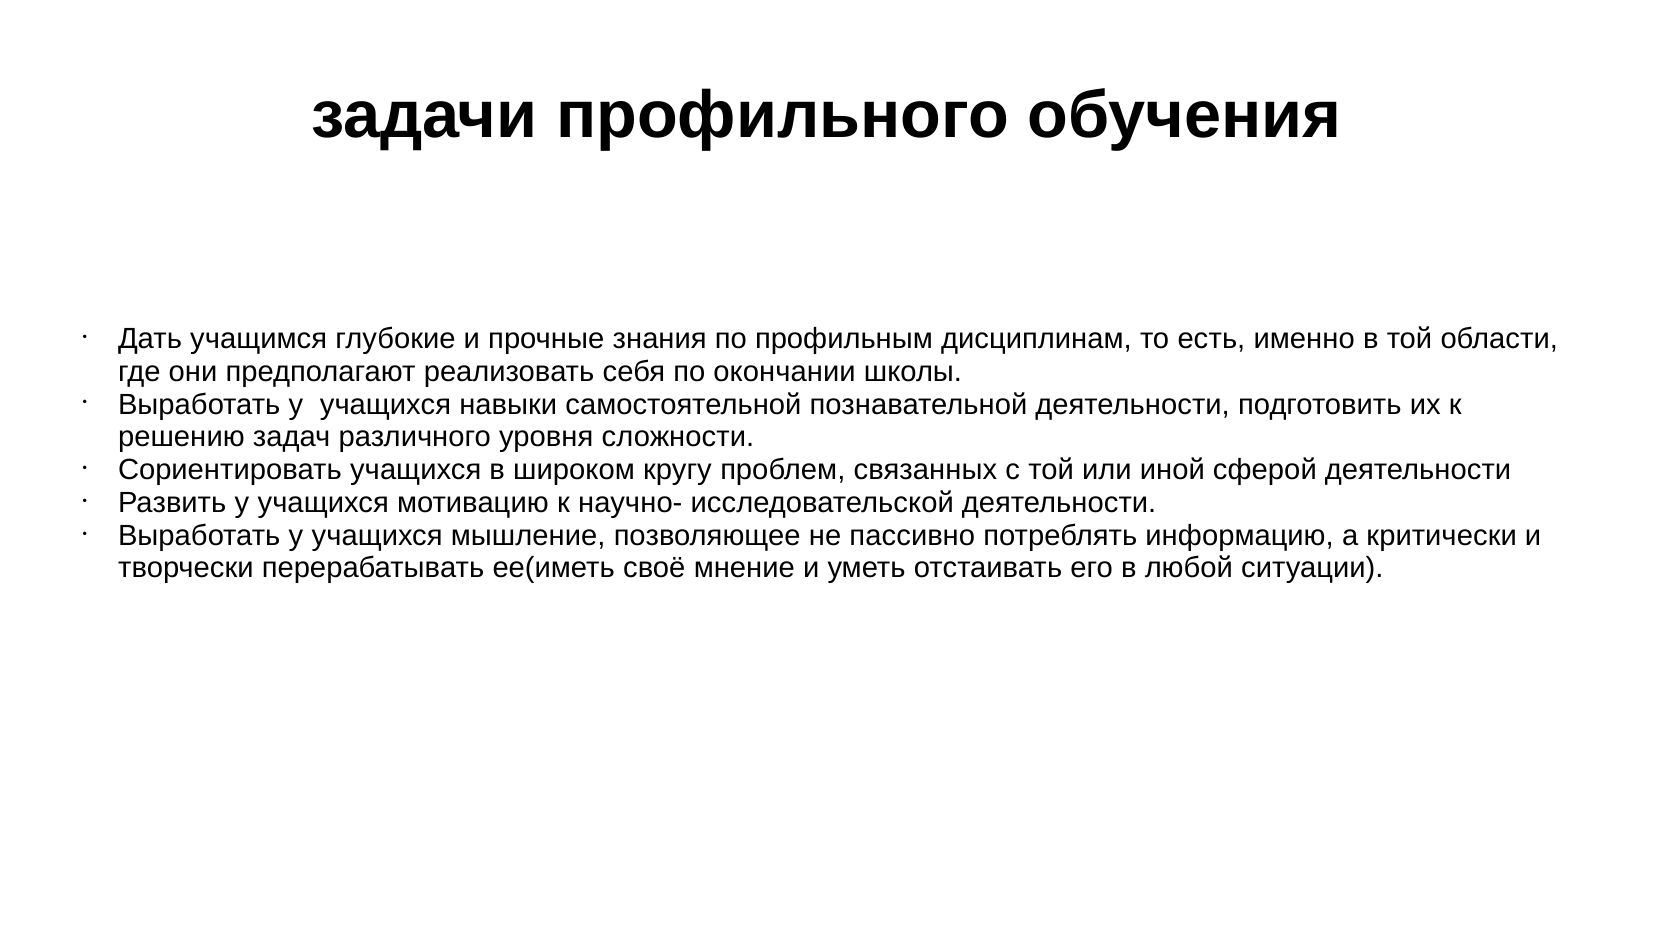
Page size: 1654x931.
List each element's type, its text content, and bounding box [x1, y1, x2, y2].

title задачи профильного обучения [82, 37, 1571, 193]
subtitle Дать учащимся глубокие и прочные знания по профильным дисциплинам, то есть, именно в той области, где они предполагают реализовать себя по окончании школы. Выработать у учащихся навыки самостоятельной познавательной деятельности, подготовить их к решению задач различного уровня сложности. Сориентировать учащихся в широком кругу проблем, связанных с той или иной сферой деятельности Развить у учащихся мотивацию к научно- исследовательской деятельности. Выработать у учащихся мышление, позволяющее не пассивно потреблять информацию, a критически и творчески перерабатывать ее(иметь своё мнение и уметь отстаивать его в любой ситуации). [82, 216, 1571, 756]
